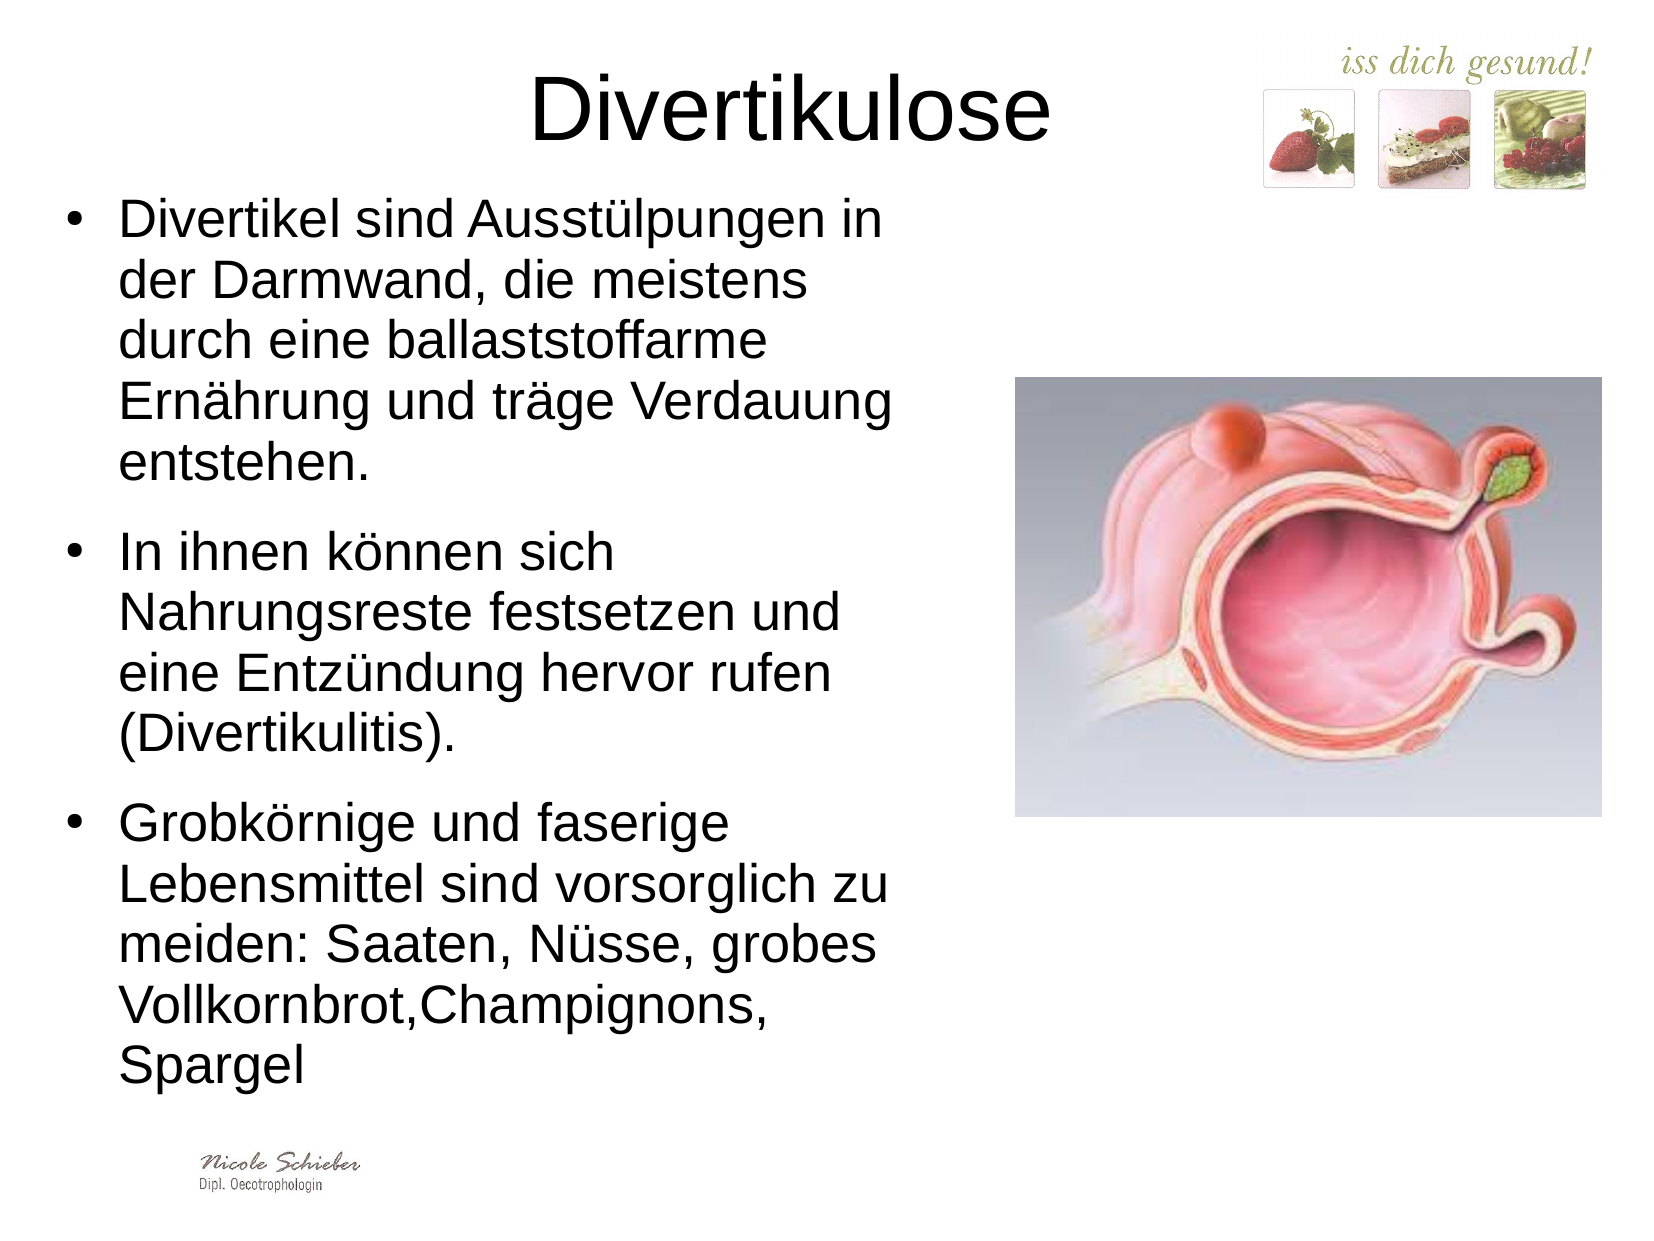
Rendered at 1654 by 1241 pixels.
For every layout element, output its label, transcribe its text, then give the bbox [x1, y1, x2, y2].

picture [188, 1149, 367, 1205]
title Divertikulose [47, 5, 1536, 213]
picture [1536, 29, 1607, 198]
picture [1015, 377, 1602, 818]
list Divertikel sind Ausstülpungen in der Darmwand, die meistens durch eine ballaststoffarme Ernährung und träge Verdauung entstehen. In ihnen können sich Nahrungsreste festsetzen und eine Entzündung hervor rufen (Divertikulitis). Grobkörnige und faserige Lebensmittel sind vorsorglich zu meiden: Saaten, Nüsse, grobes Vollkornbrot,Champignons, Spargel [47, 188, 957, 1096]
